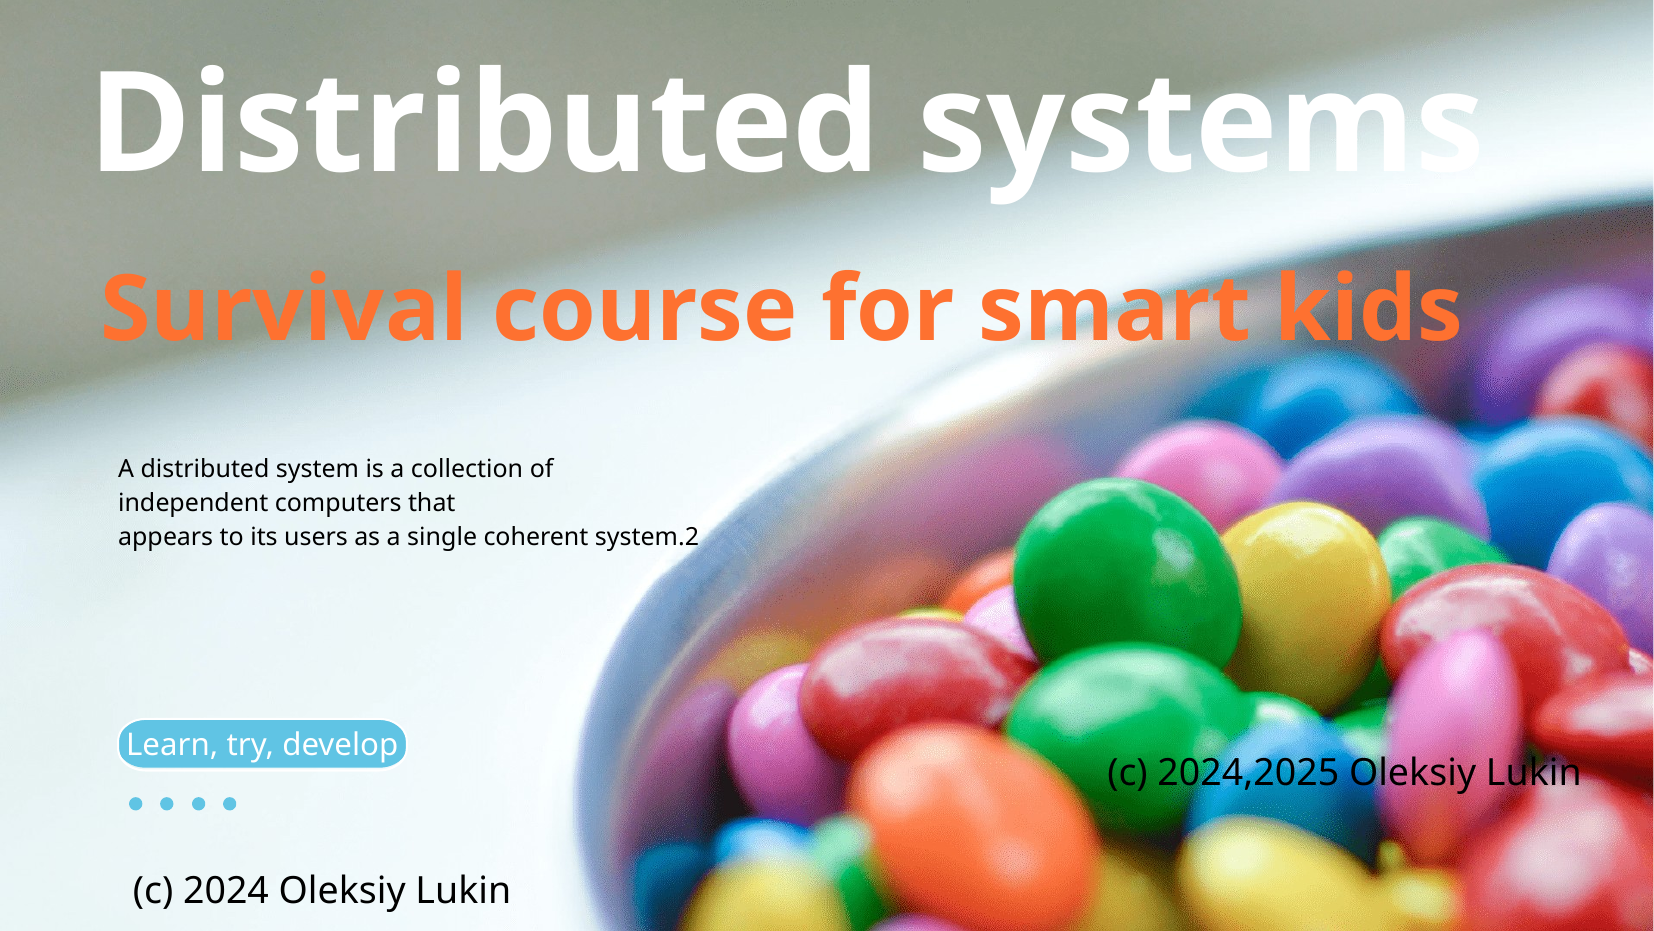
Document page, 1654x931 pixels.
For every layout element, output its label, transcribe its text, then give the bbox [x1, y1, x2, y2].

text_box (c) 2024 Oleksiy Lukin [118, 856, 562, 931]
title Survival course for smart kids [88, 179, 1477, 430]
text_box Learn, try, develop [120, 720, 405, 768]
title A distributed system is a collection of independent computers that appears to its users as a single coherent system.2 [118, 430, 709, 590]
text_box [223, 797, 237, 811]
text_box (c) 2024,2025 Oleksiy Lukin [1092, 738, 1625, 856]
text_box [129, 797, 143, 811]
picture [0, 0, 1654, 931]
text_box [192, 797, 206, 811]
title Distributed systems [88, 0, 1625, 237]
text_box [160, 797, 174, 811]
